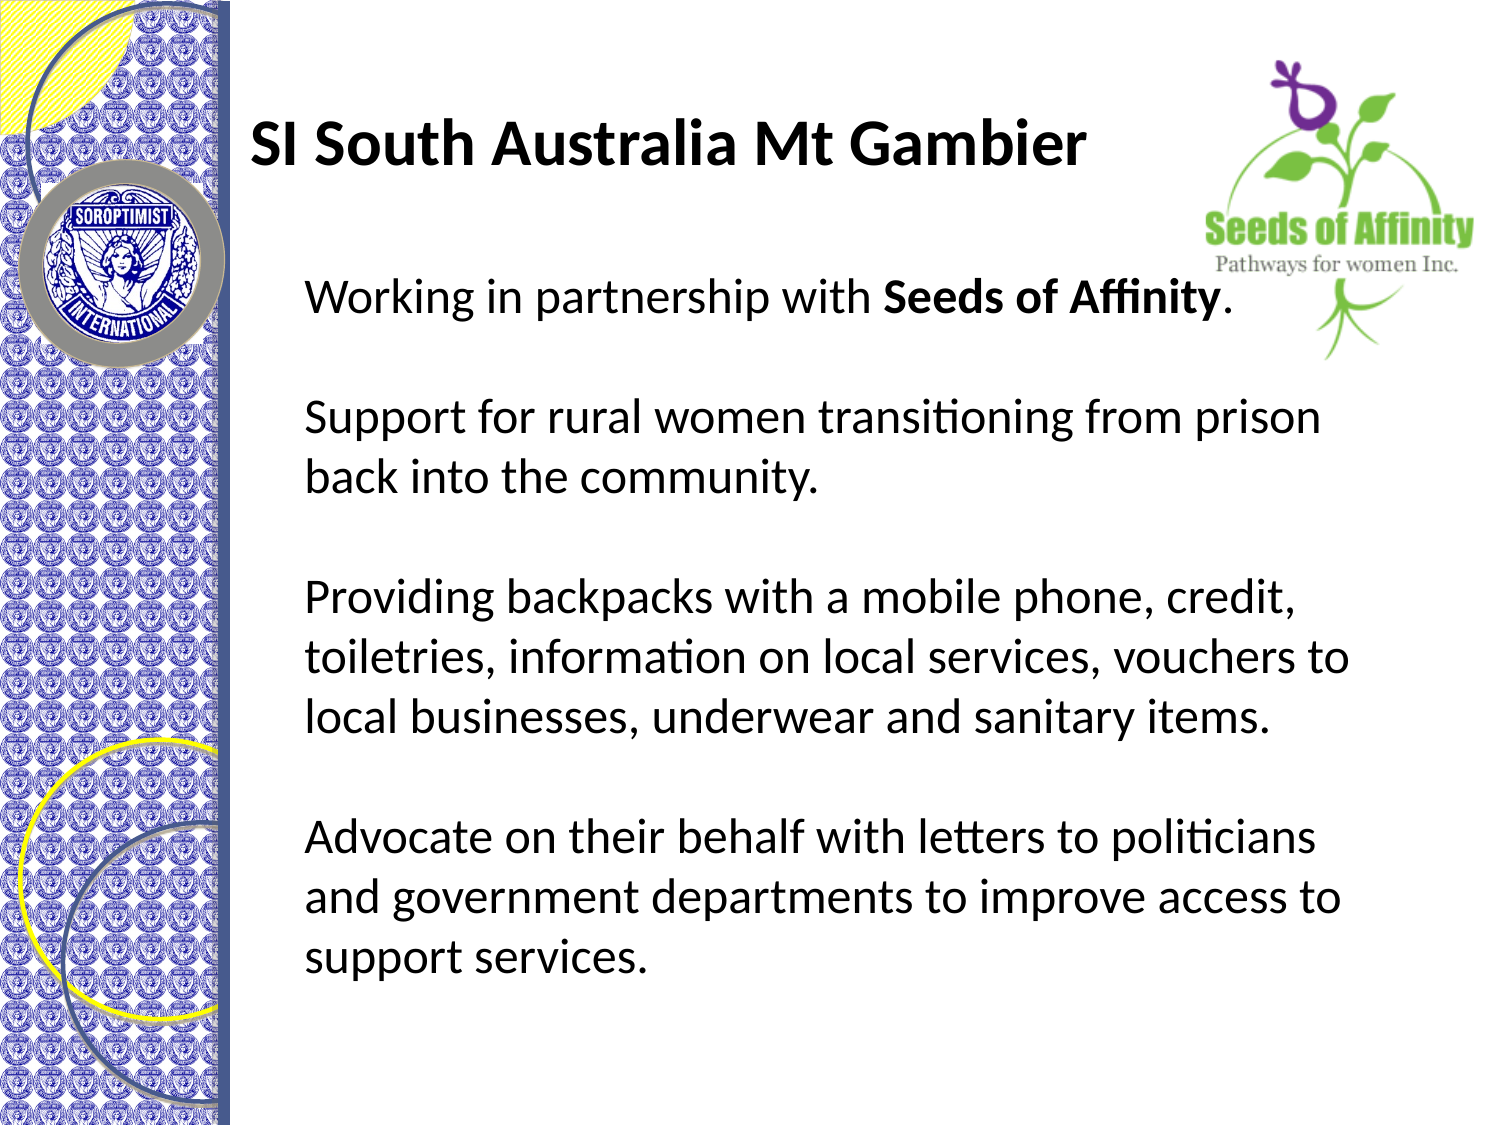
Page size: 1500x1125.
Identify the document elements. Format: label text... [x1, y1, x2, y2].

picture [70, 996, 212, 1099]
picture [31, 11, 212, 207]
picture [0, 134, 218, 1125]
title SI South Australia Mt Gambier [235, 45, 1466, 233]
picture [23, 747, 212, 972]
picture [1198, 54, 1482, 364]
text_box Working in partnership with Seeds of Affinity. Support for rural women transitioning from prison back into the community. Providing backpacks with a mobile phone, credit, toiletries, information on local services, vouchers to local businesses, underwear and sanitary items. Advocate on their behalf with letters to politicians and government departments to improve access to support services. [289, 196, 1388, 992]
picture [32, 16, 133, 130]
picture [44, 187, 198, 342]
picture [136, 0, 212, 8]
picture [1, 1, 134, 134]
picture [66, 830, 212, 1016]
